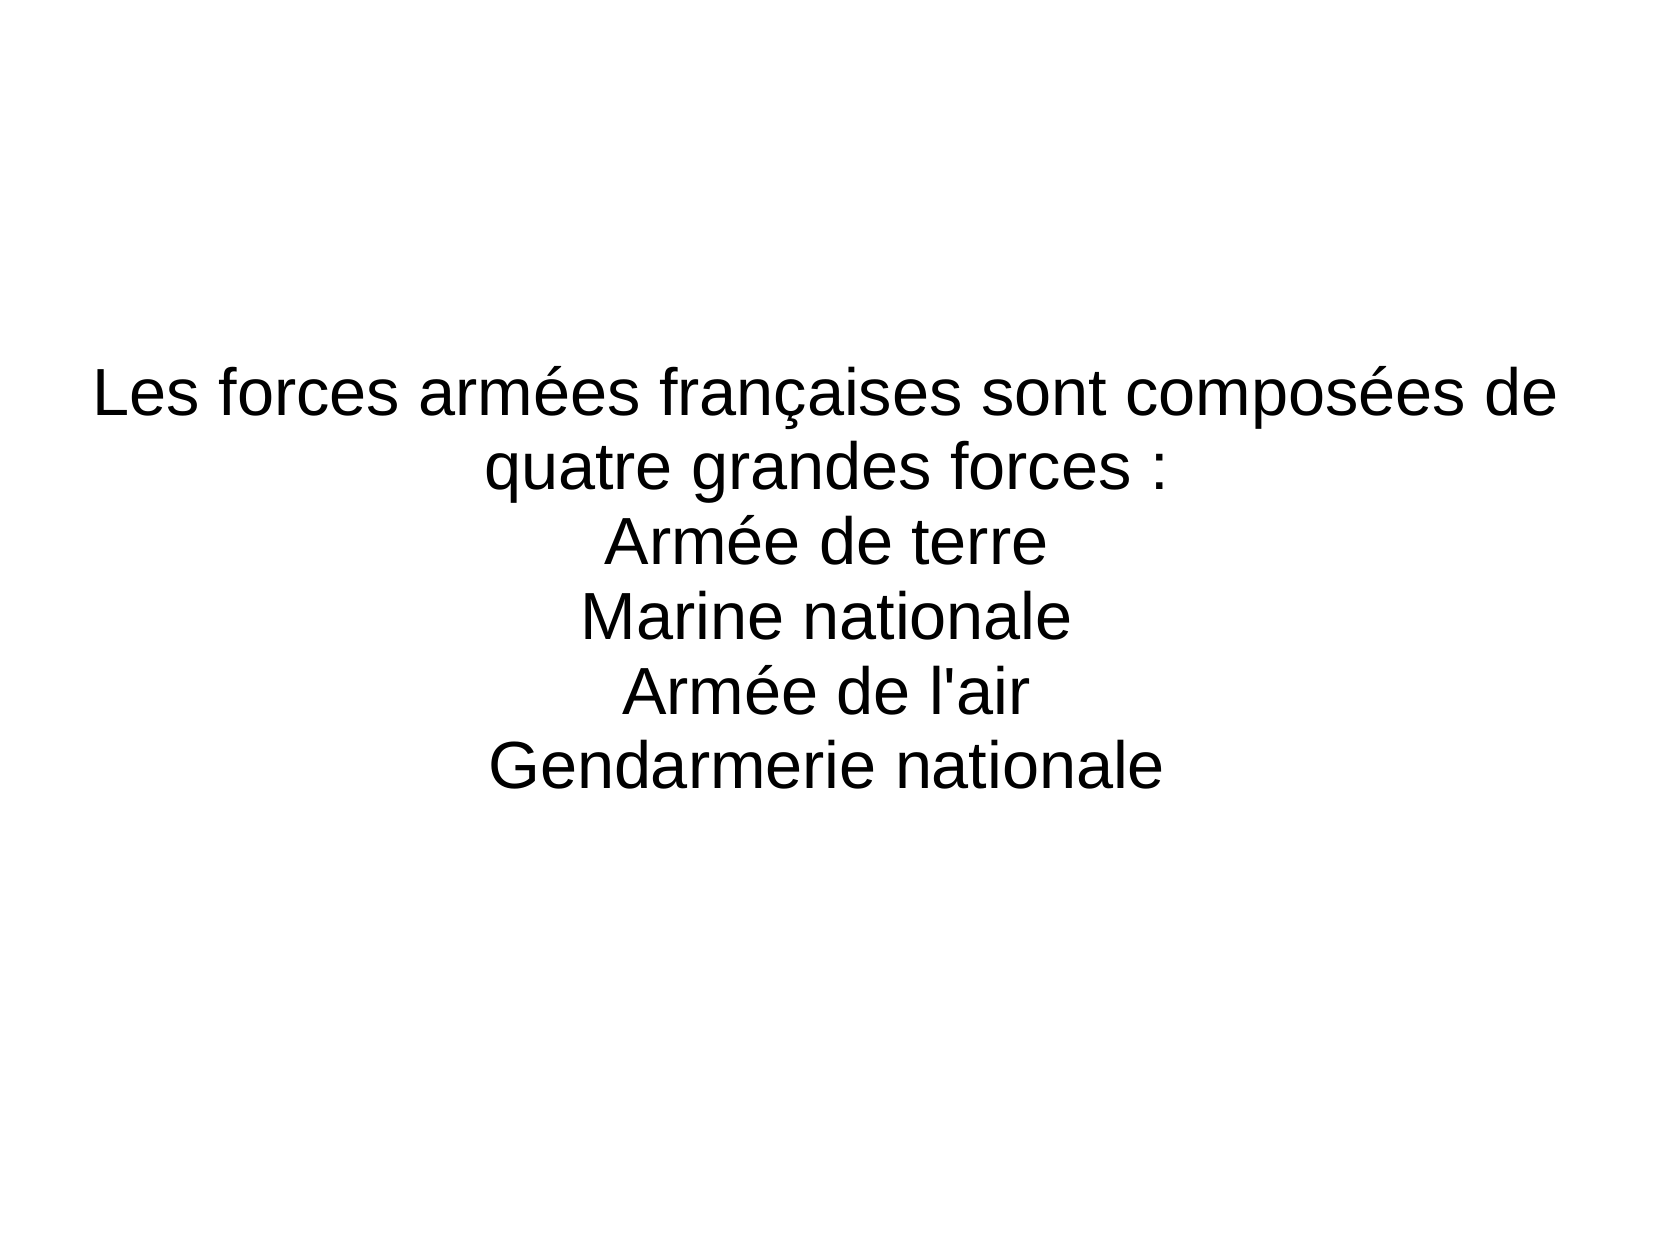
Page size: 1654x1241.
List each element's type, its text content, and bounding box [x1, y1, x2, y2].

subtitle Les forces armées françaises sont composées de quatre grandes forces : Armée de terre Marine nationale Armée de l'air Gendarmerie nationale [82, 49, 1571, 1109]
